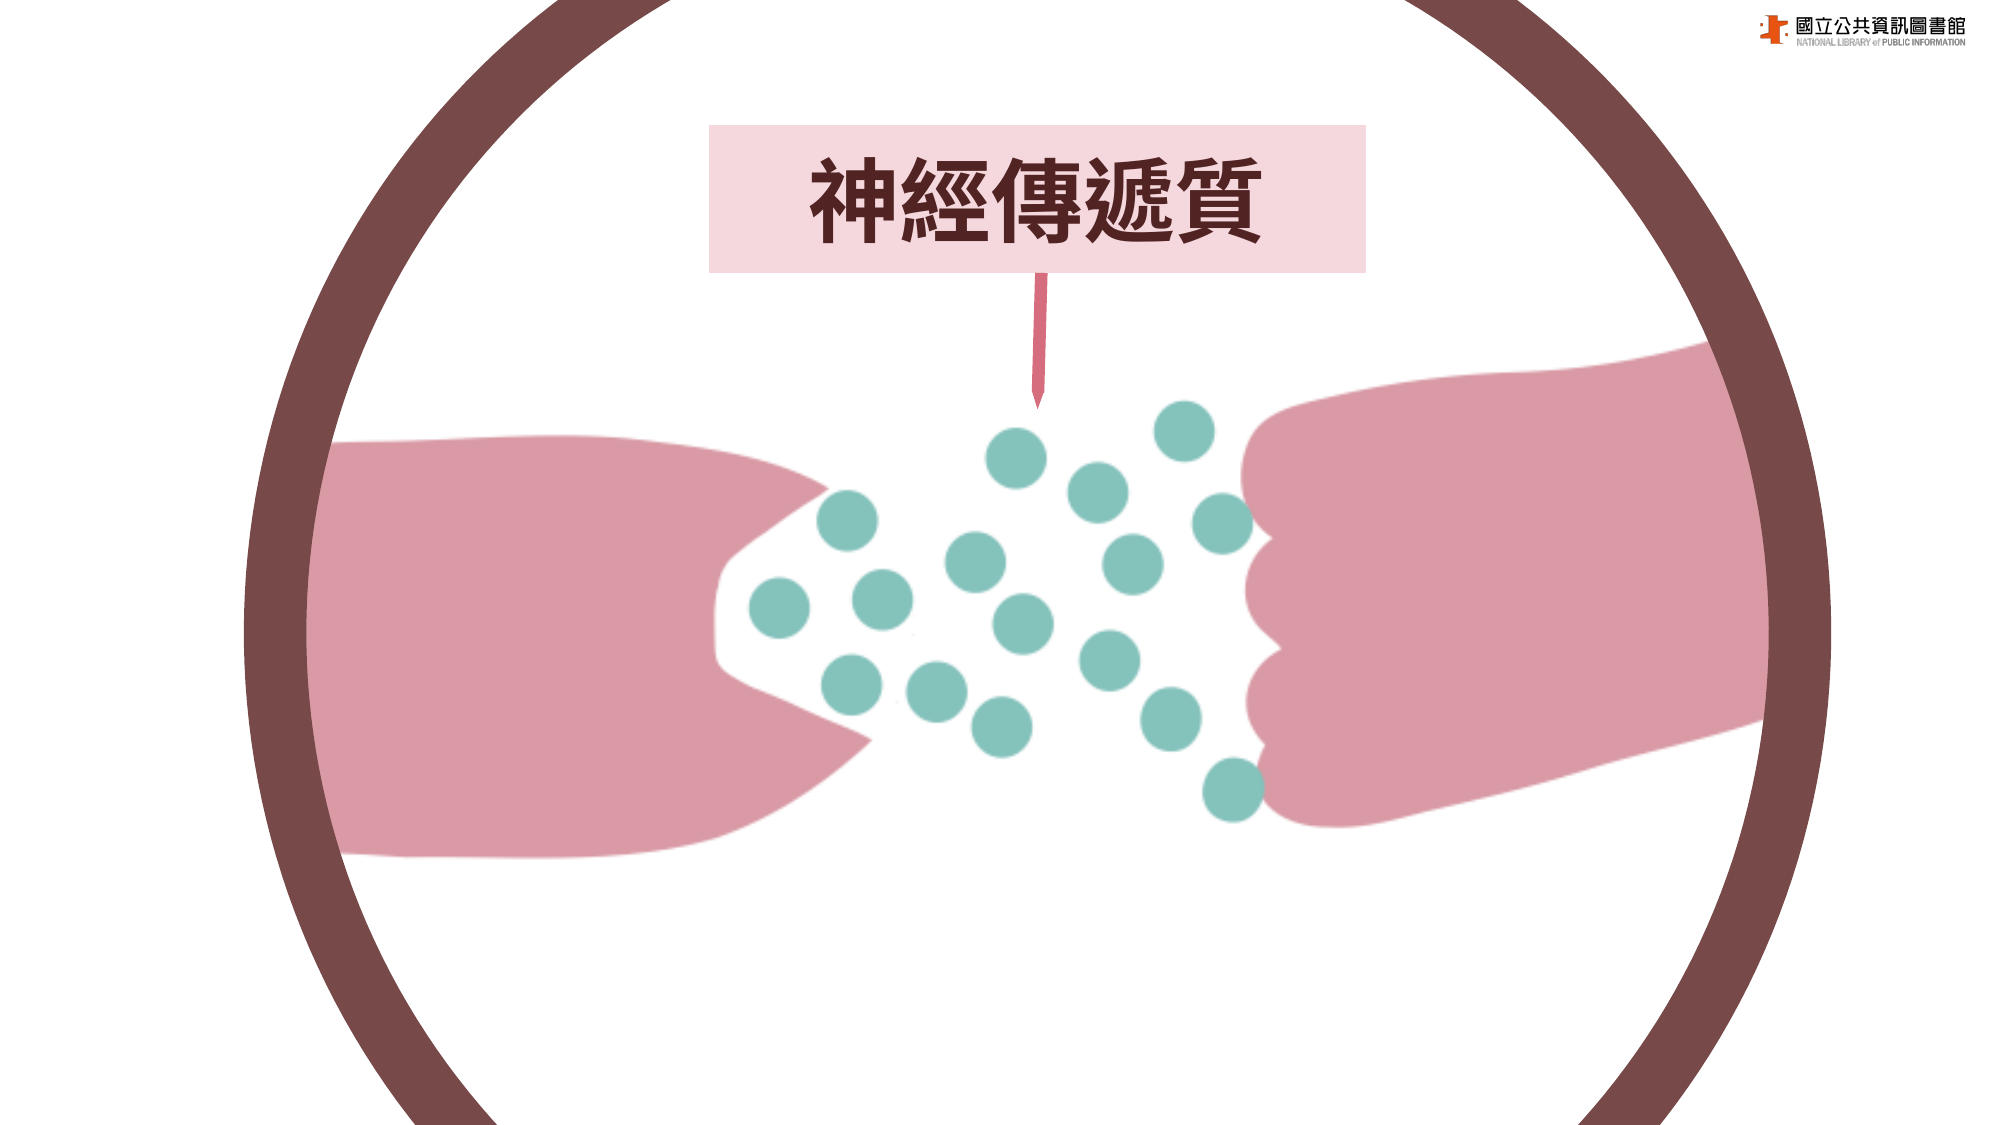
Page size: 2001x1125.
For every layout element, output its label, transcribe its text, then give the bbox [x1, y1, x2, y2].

picture [206, 0, 556, 1125]
text_box 神經傳遞質 [709, 125, 1366, 273]
picture [307, 0, 1768, 1125]
picture [1519, 0, 1951, 1125]
